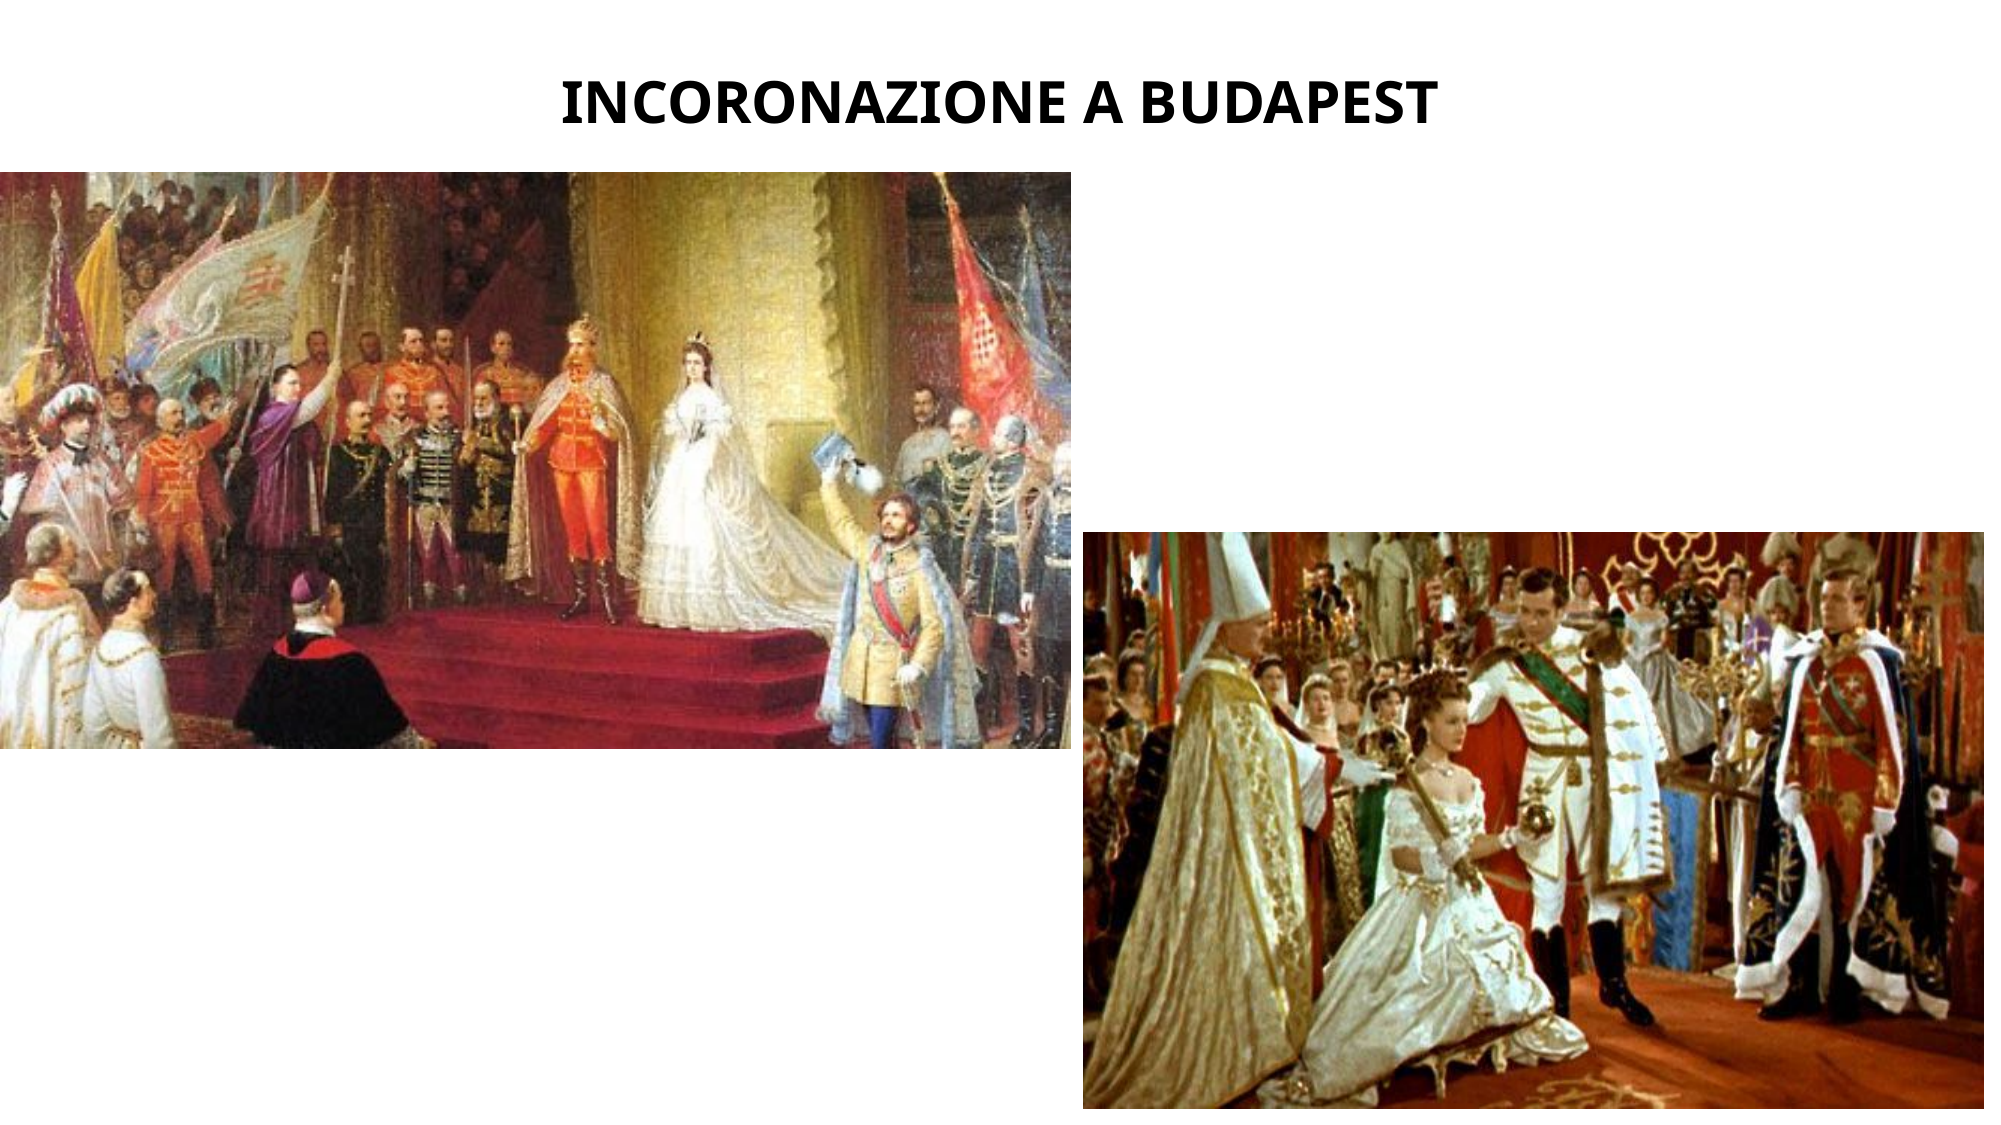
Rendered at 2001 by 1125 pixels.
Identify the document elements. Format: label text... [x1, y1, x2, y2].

title INCORONAZIONE A BUDAPEST [137, 59, 1863, 149]
picture [1083, 533, 1984, 1109]
picture [0, 172, 1071, 749]
